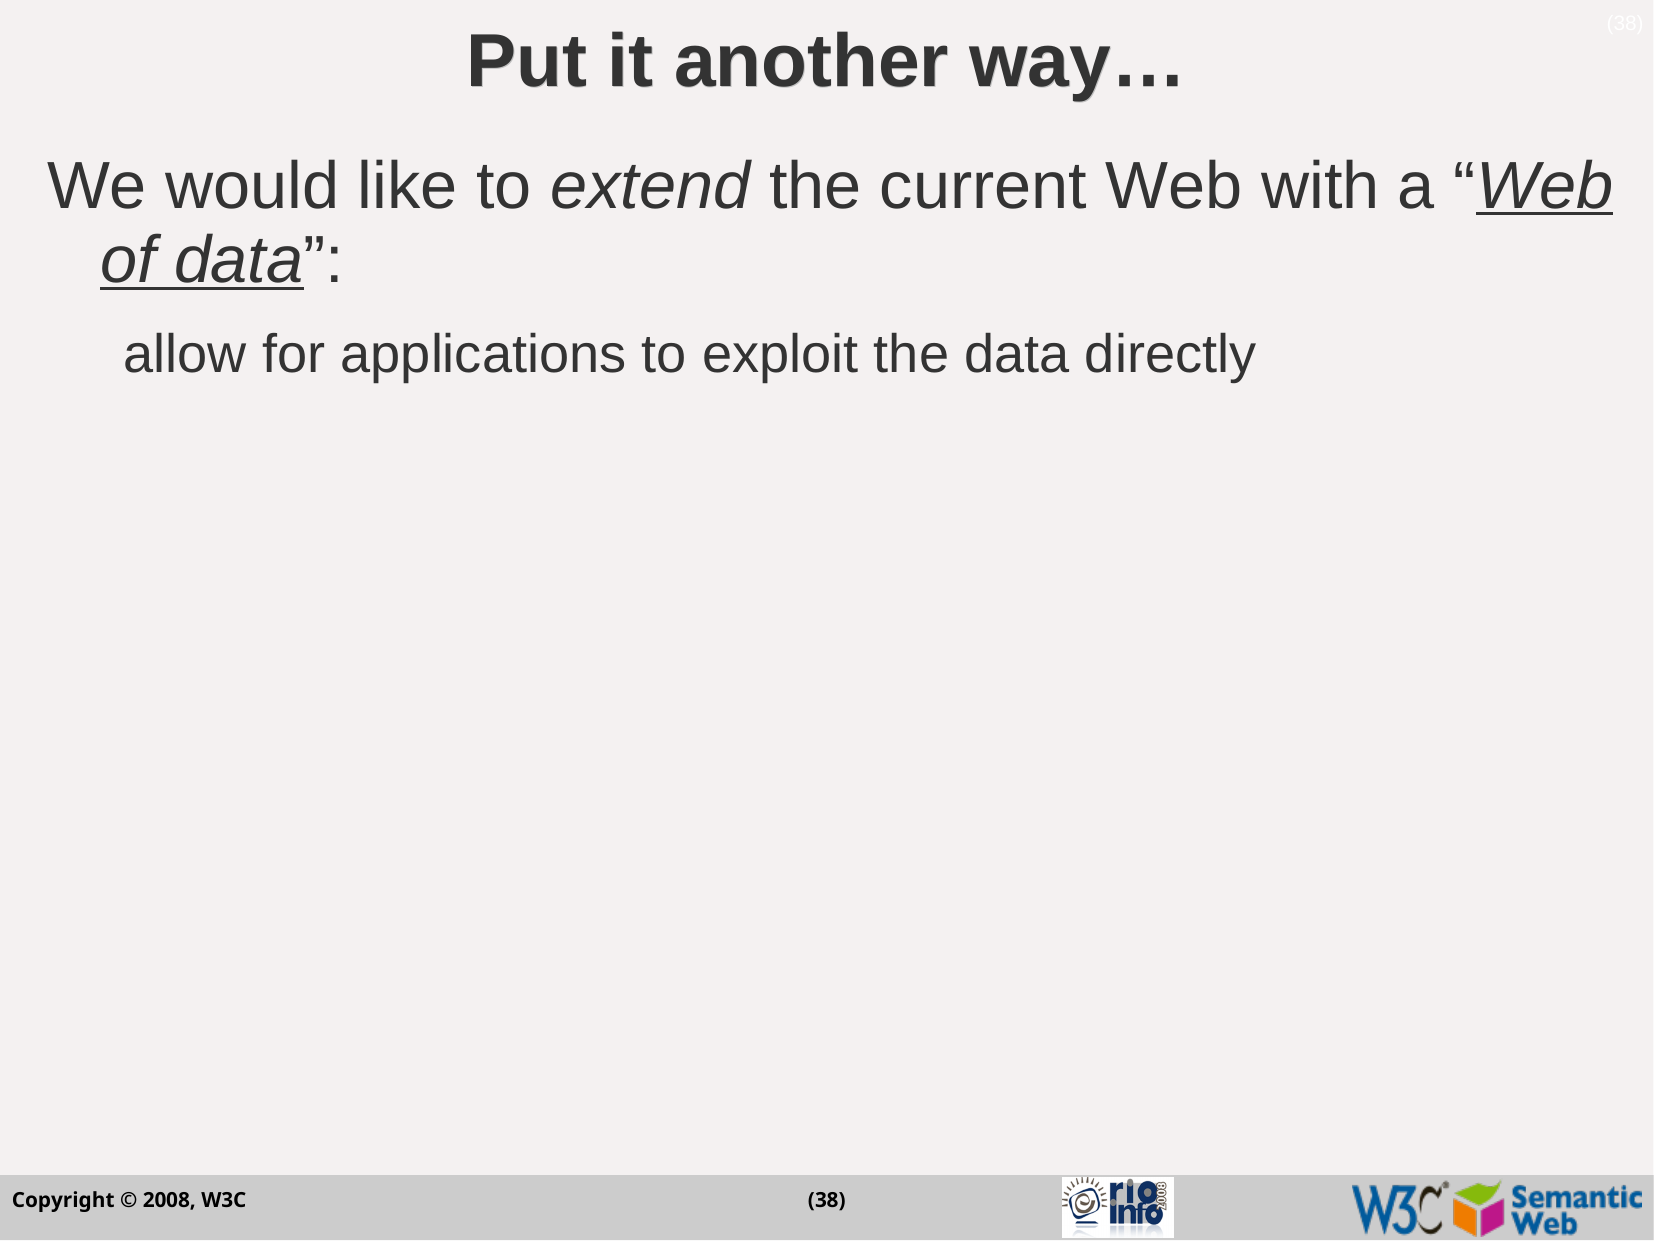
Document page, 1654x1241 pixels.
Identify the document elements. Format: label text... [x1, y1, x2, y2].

list We would like to extend the current Web with a “Web of data”: allow for applications to exploit the data directly [29, 147, 1624, 1134]
picture [1062, 1177, 1174, 1238]
title Put it another way… [0, 0, 1654, 119]
picture [1352, 1178, 1642, 1237]
